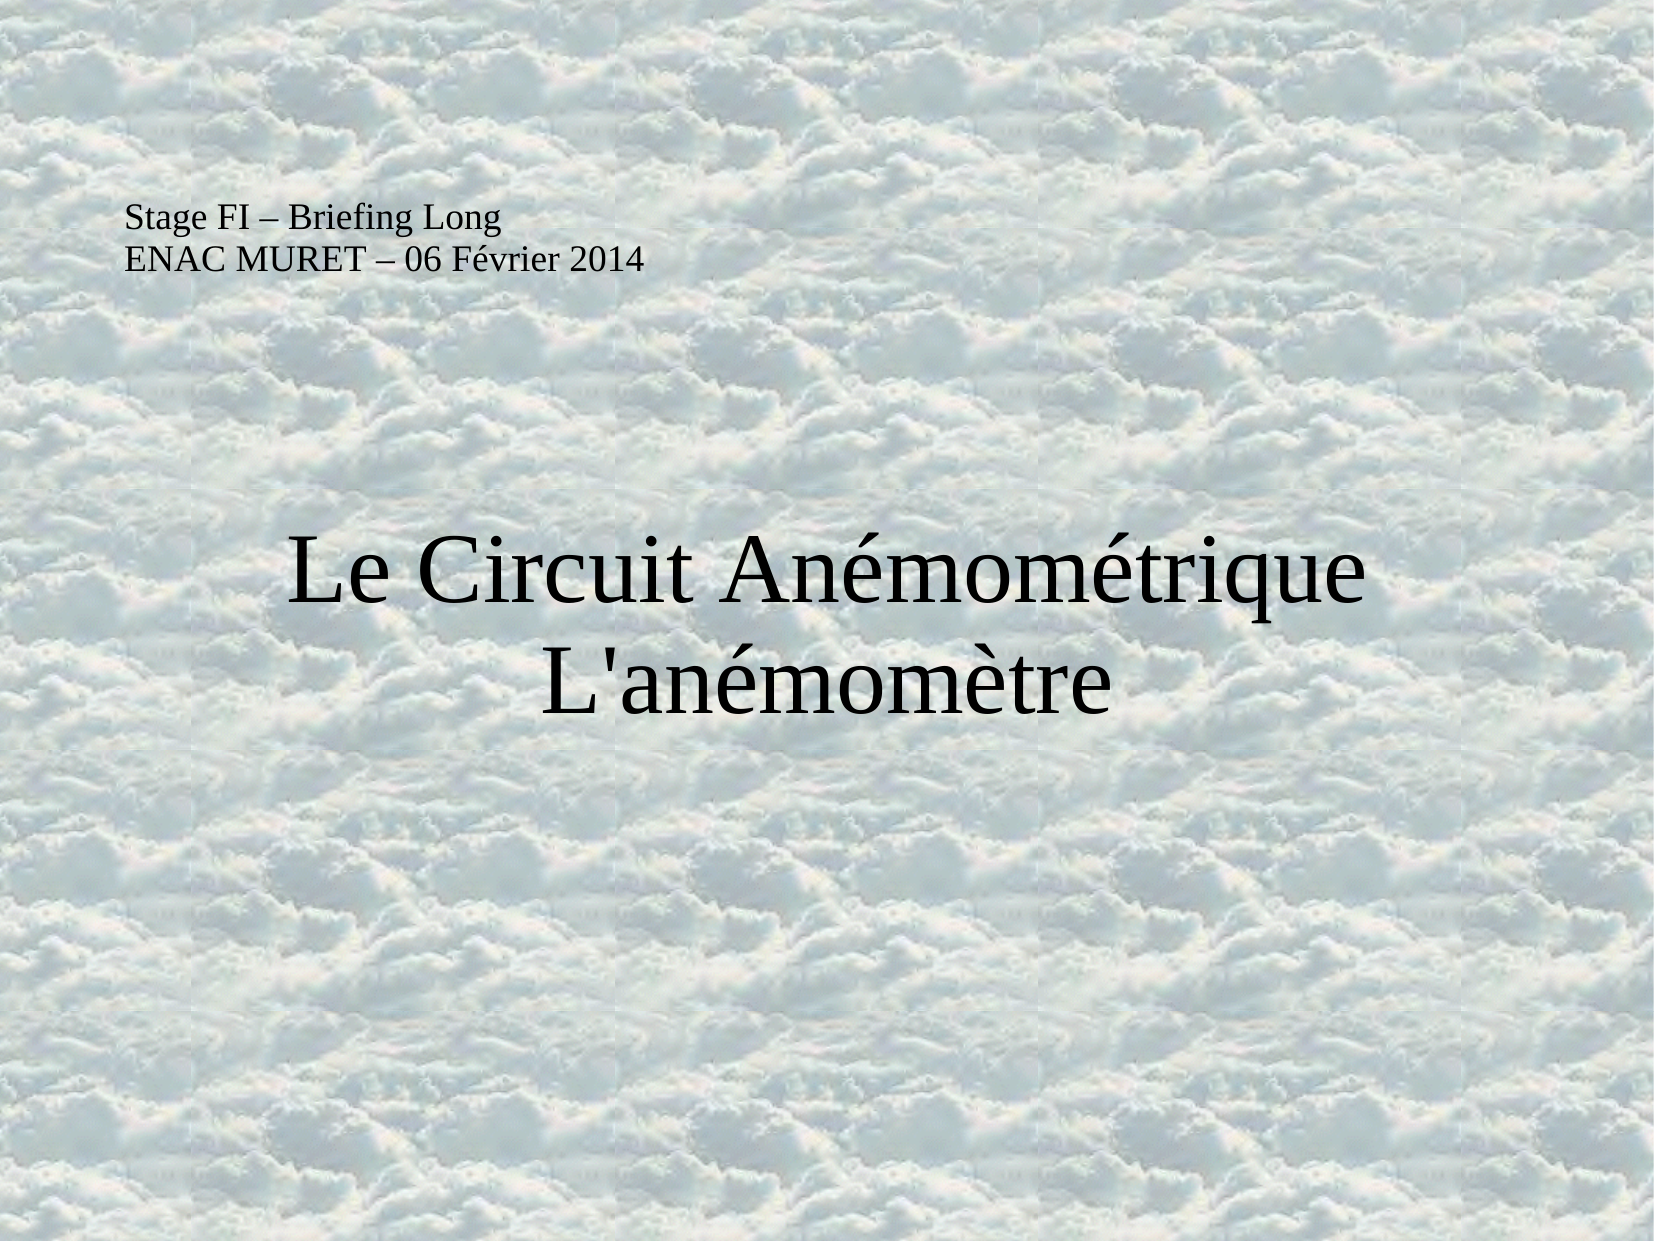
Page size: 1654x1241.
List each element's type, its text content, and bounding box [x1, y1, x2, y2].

title Stage FI – Briefing Long ENAC MURET – 06 Février 2014 [124, 113, 1537, 321]
subtitle Le Circuit Anémométrique L'anémomètre [121, 344, 1534, 1127]
picture [0, 0, 1654, 1241]
